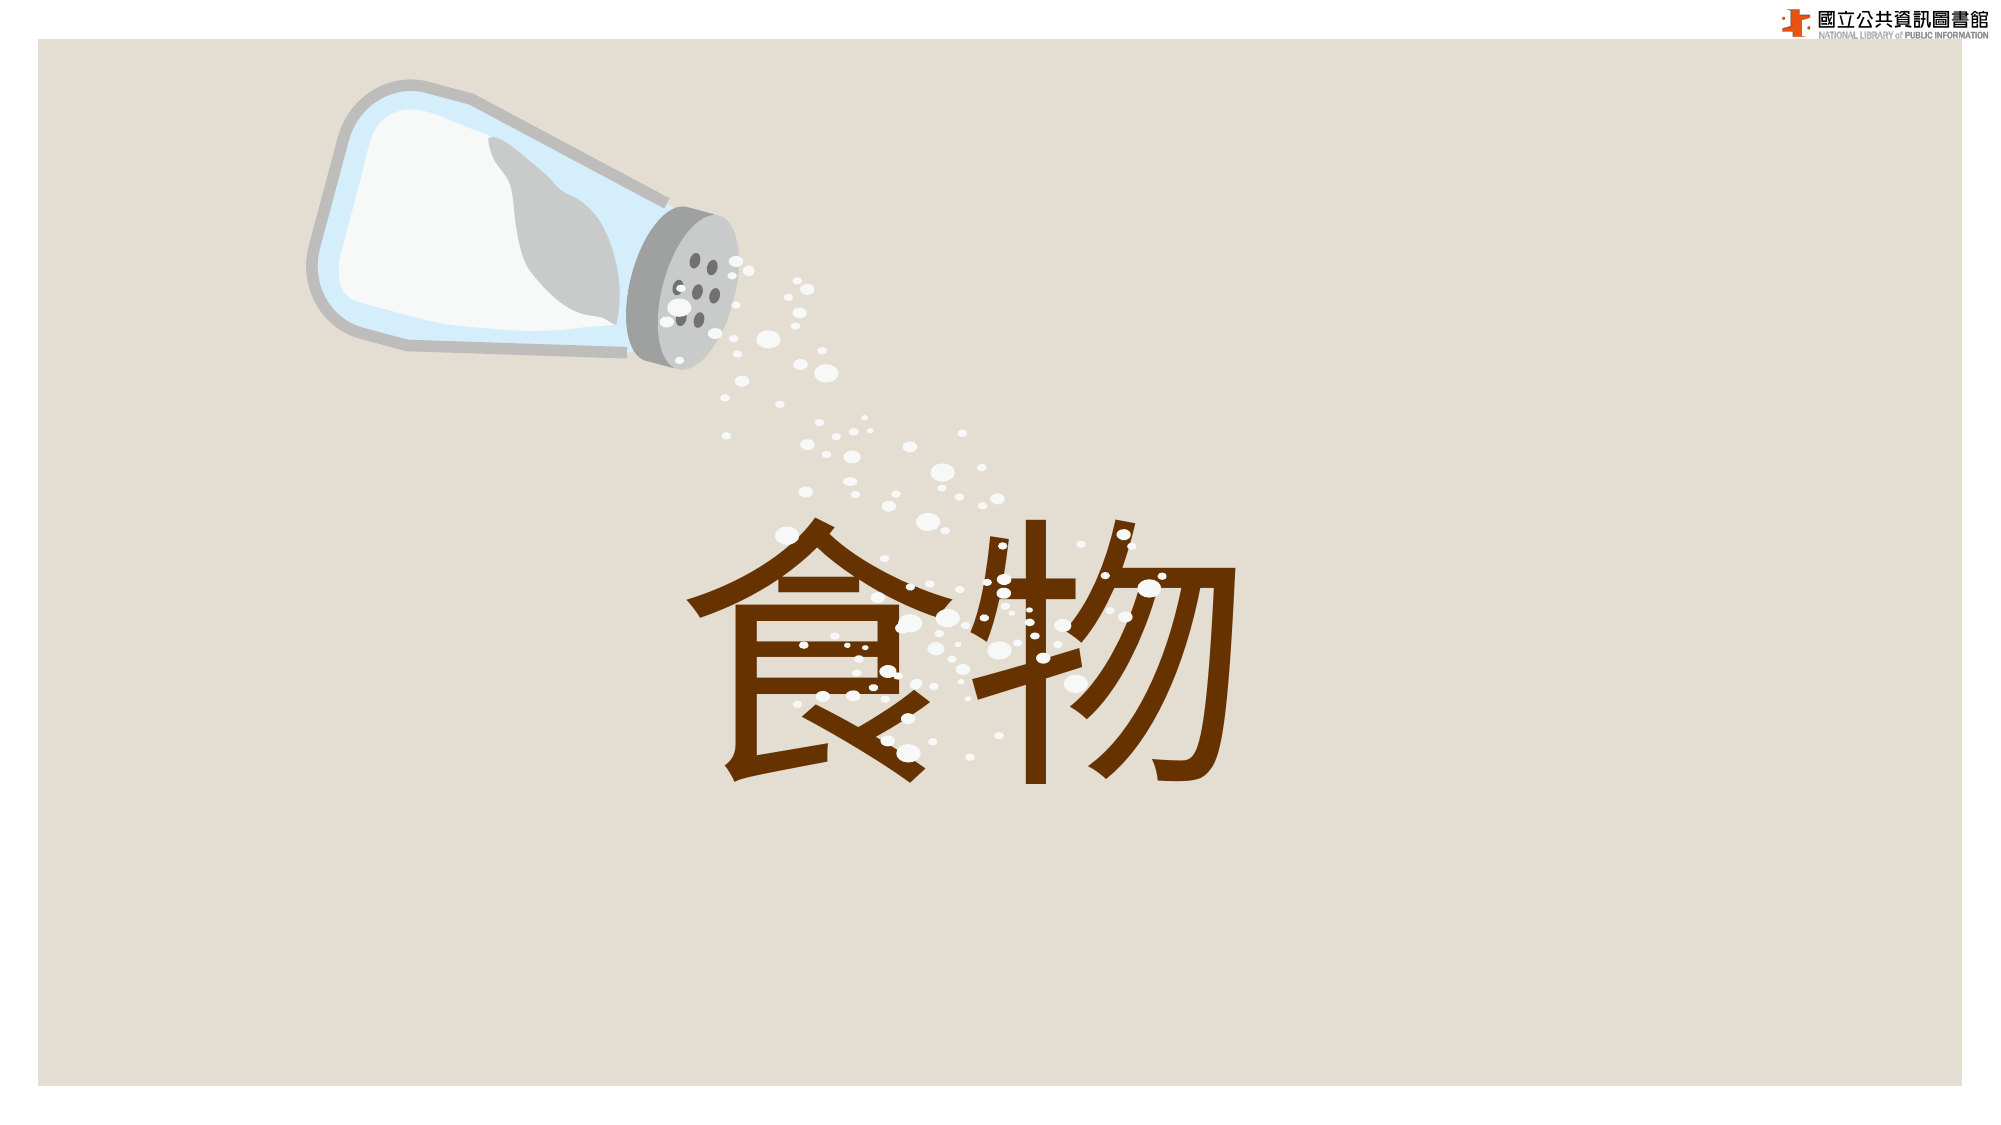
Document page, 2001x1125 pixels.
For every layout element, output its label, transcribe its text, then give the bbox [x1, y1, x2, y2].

text_box 食物 [659, 466, 1366, 982]
picture [288, 62, 1167, 763]
